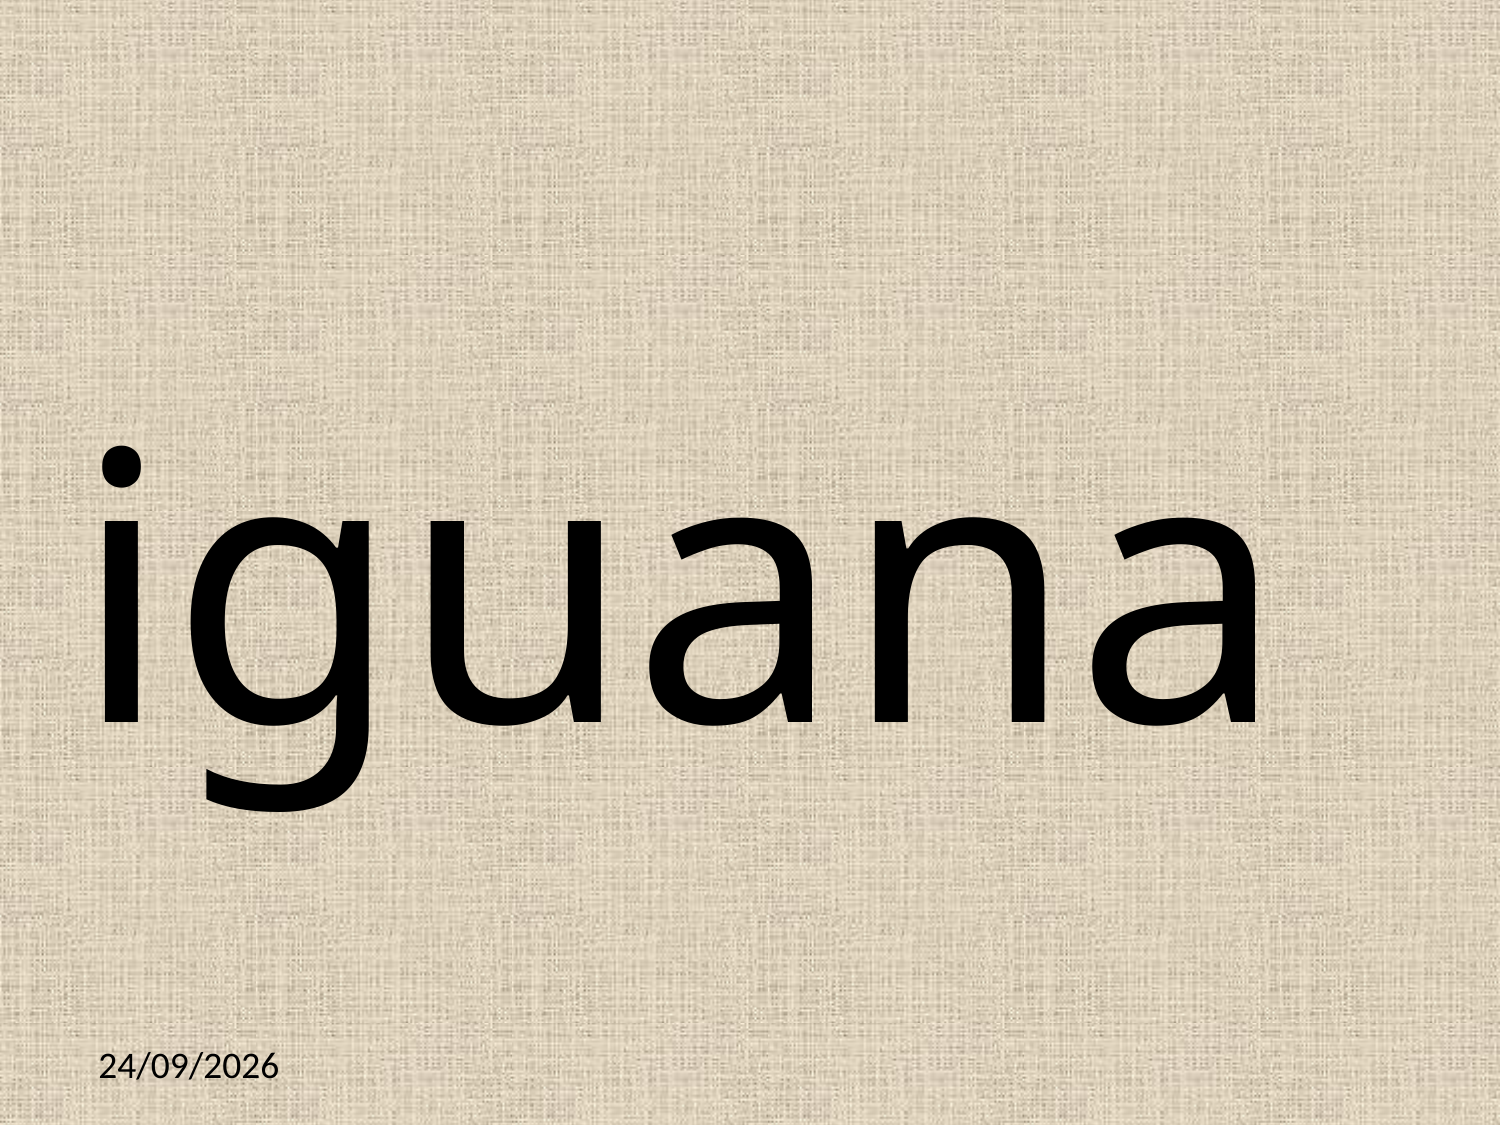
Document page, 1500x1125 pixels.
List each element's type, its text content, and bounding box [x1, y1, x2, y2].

picture [0, 0, 1500, 1125]
text_box iguana [58, 314, 1500, 784]
text_box iguana [225, 545, 336, 699]
